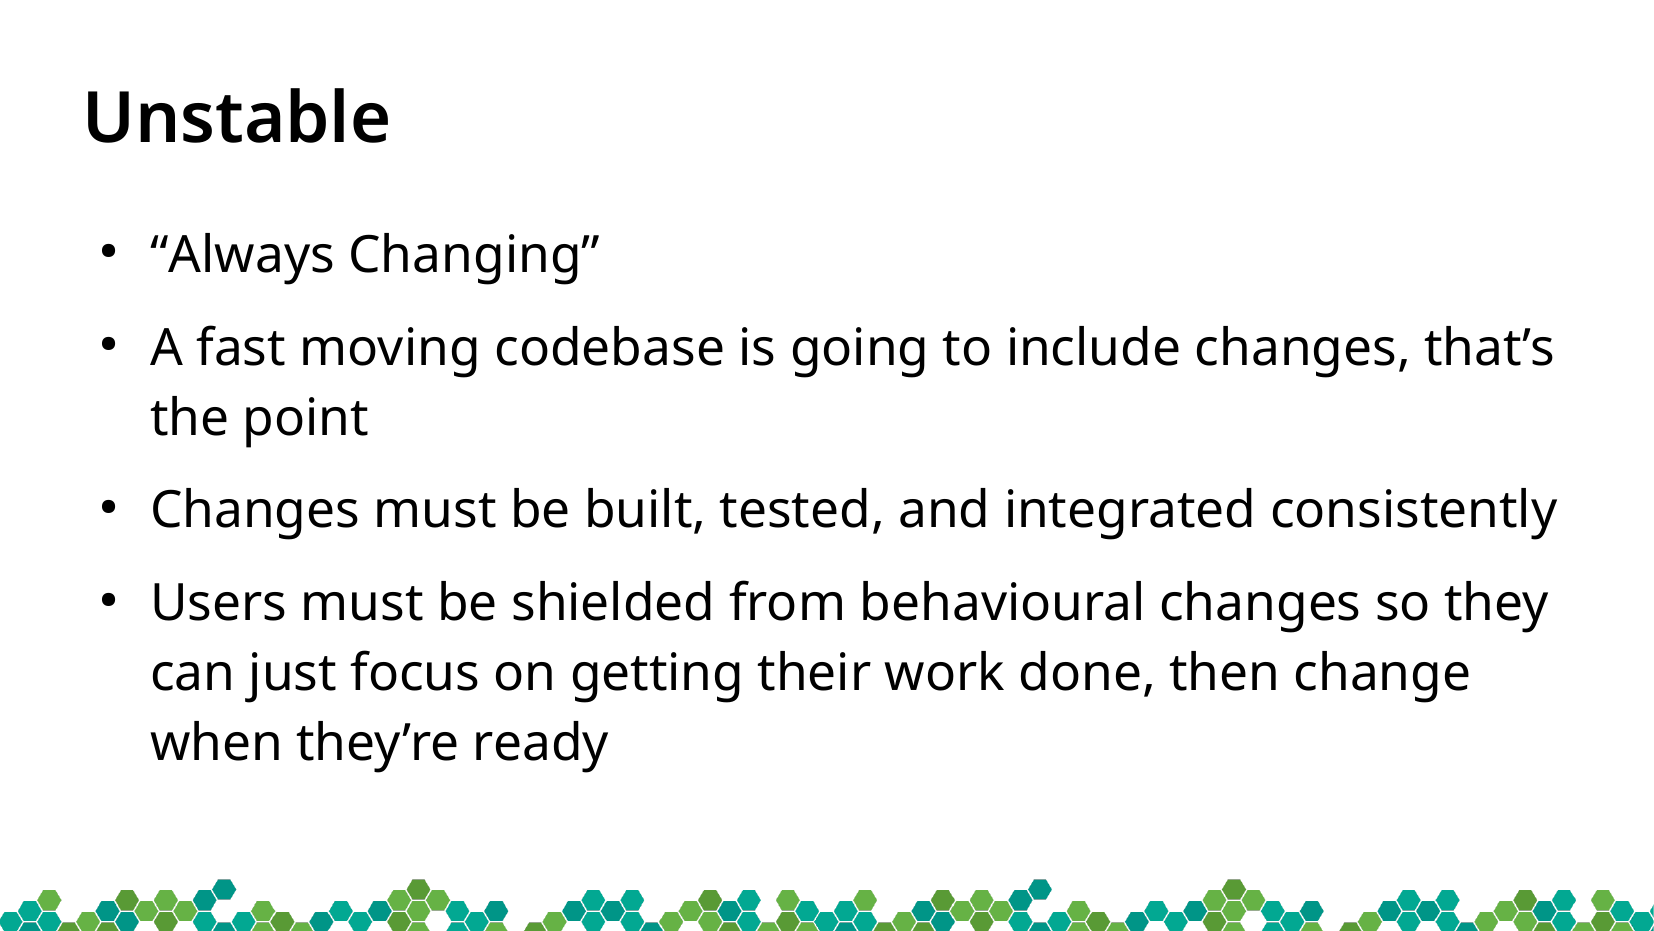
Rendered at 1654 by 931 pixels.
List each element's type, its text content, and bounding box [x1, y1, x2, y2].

picture [0, 871, 1654, 931]
title Unstable [82, 37, 1571, 193]
list “Always Changing” A fast moving codebase is going to include changes, that’s the point Changes must be built, tested, and integrated consistently Users must be shielded from behavioural changes so they can just focus on getting their work done, then change when they’re ready [82, 217, 1571, 851]
